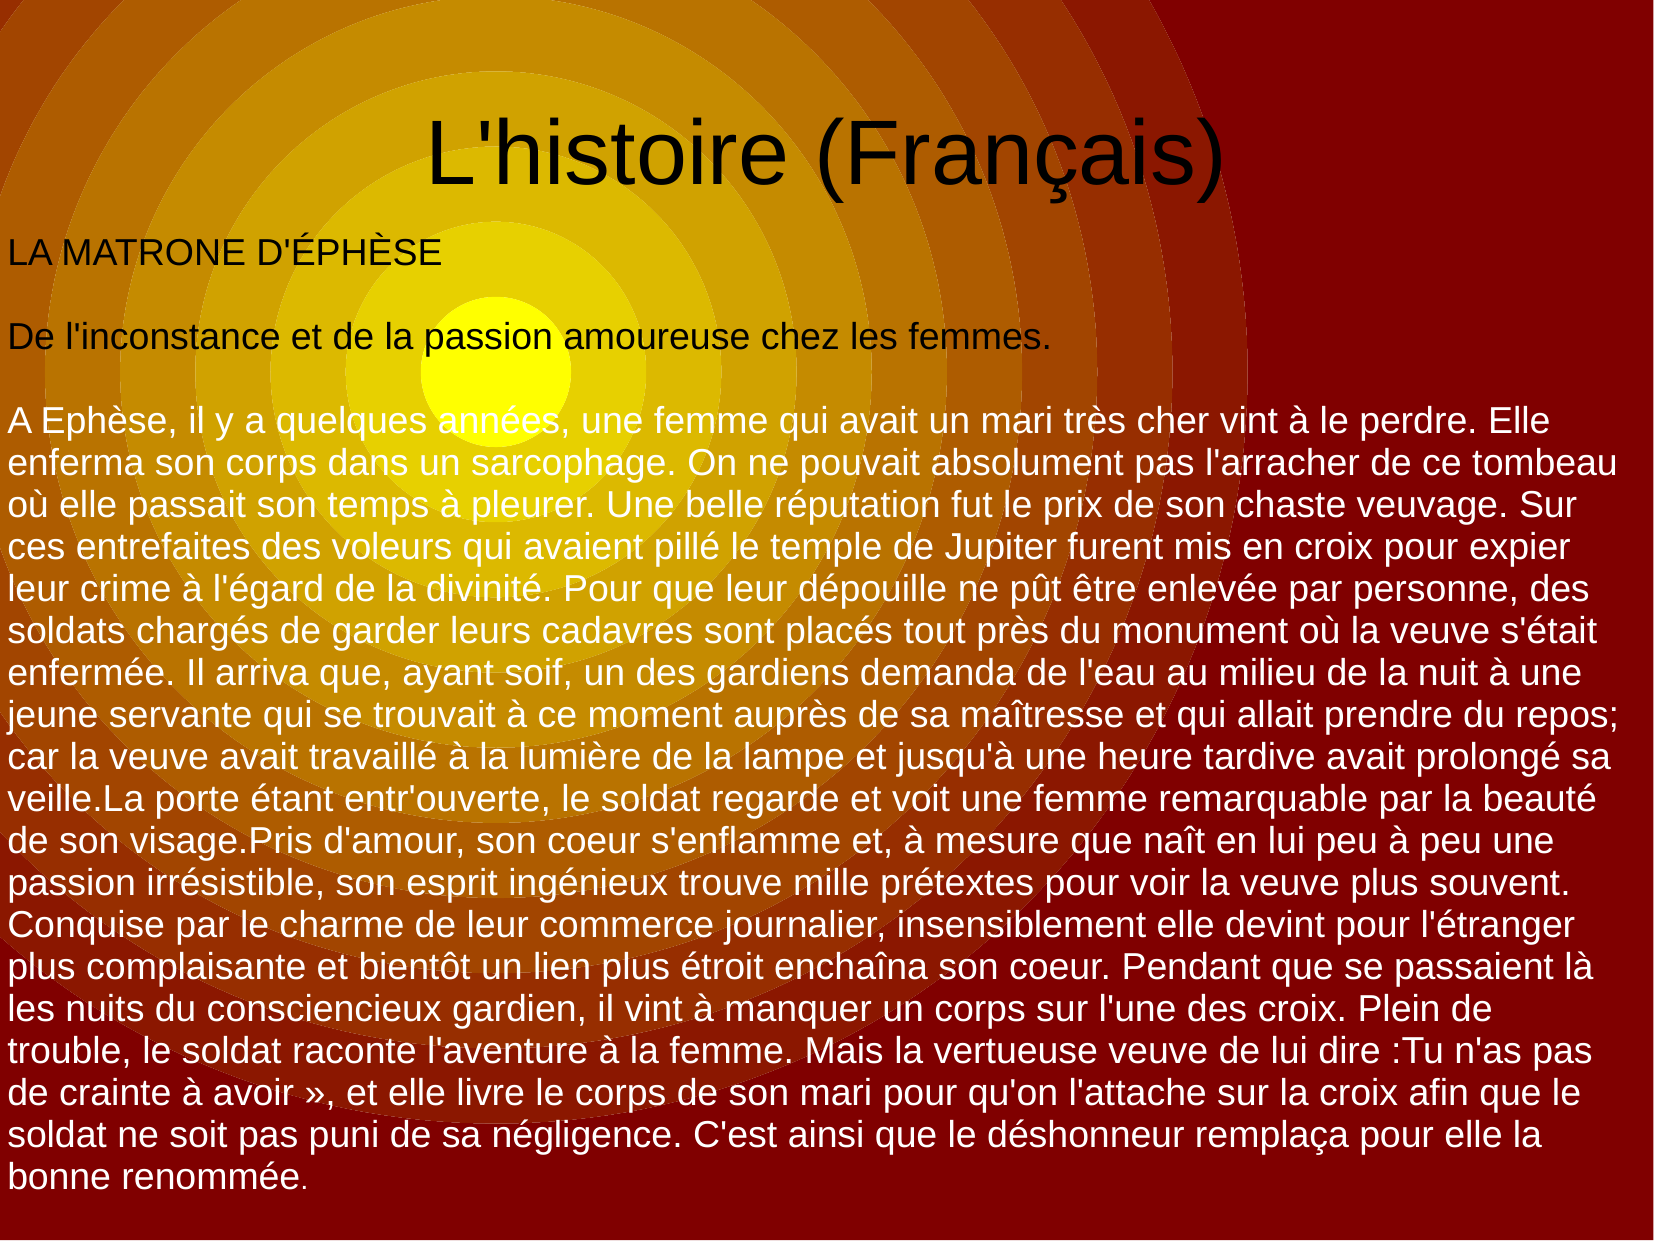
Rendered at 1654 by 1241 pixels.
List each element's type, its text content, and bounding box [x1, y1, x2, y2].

title L'histoire (Français) [82, 49, 1571, 257]
text_box LA MATRONE D'ÉPHÈSE De l'inconstance et de la passion amoureuse chez les femmes. A Ephèse, il y a quelques années, une femme qui avait un mari très cher vint à le perdre. Elle enferma son corps dans un sarcophage. On ne pouvait absolument pas l'arracher de ce tombeau où elle passait son temps à pleurer. Une belle réputation fut le prix de son chaste veuvage. Sur ces entrefaites des voleurs qui avaient pillé le temple de Jupiter furent mis en croix pour expier leur crime à l'égard de la divinité. Pour que leur dépouille ne pût être enlevée par personne, des soldats chargés de garder leurs cadavres sont placés tout près du monument où la veuve s'était enfermée. Il arriva que, ayant soif, un des gardiens demanda de l'eau au milieu de la nuit à une jeune servante qui se trouvait à ce moment auprès de sa maîtresse et qui allait prendre du repos; car la veuve avait travaillé à la lumière de la lampe et jusqu'à une heure tardive avait prolongé sa veille.La porte étant entr'ouverte, le soldat regarde et voit une femme remarquable par la beauté de son visage.Pris d'amour, son coeur s'enflamme et, à mesure que naît en lui peu à peu une passion irrésistible, son esprit ingénieux trouve mille prétextes pour voir la veuve plus souvent. Conquise par le charme de leur commerce journalier, insensiblement elle devint pour l'étranger plus complaisante et bientôt un lien plus étroit enchaîna son coeur. Pendant que se passaient là les nuits du consciencieux gardien, il vint à manquer un corps sur l'une des croix. Plein de trouble, le soldat raconte l'aventure à la femme. Mais la vertueuse veuve de lui dire :Tu n'as pas de crainte à avoir », et elle livre le corps de son mari pour qu'on l'attache sur la croix afin que le soldat ne soit pas puni de sa négligence. C'est ainsi que le déshonneur remplaça pour elle la bonne renommée. [0, 224, 1642, 1240]
